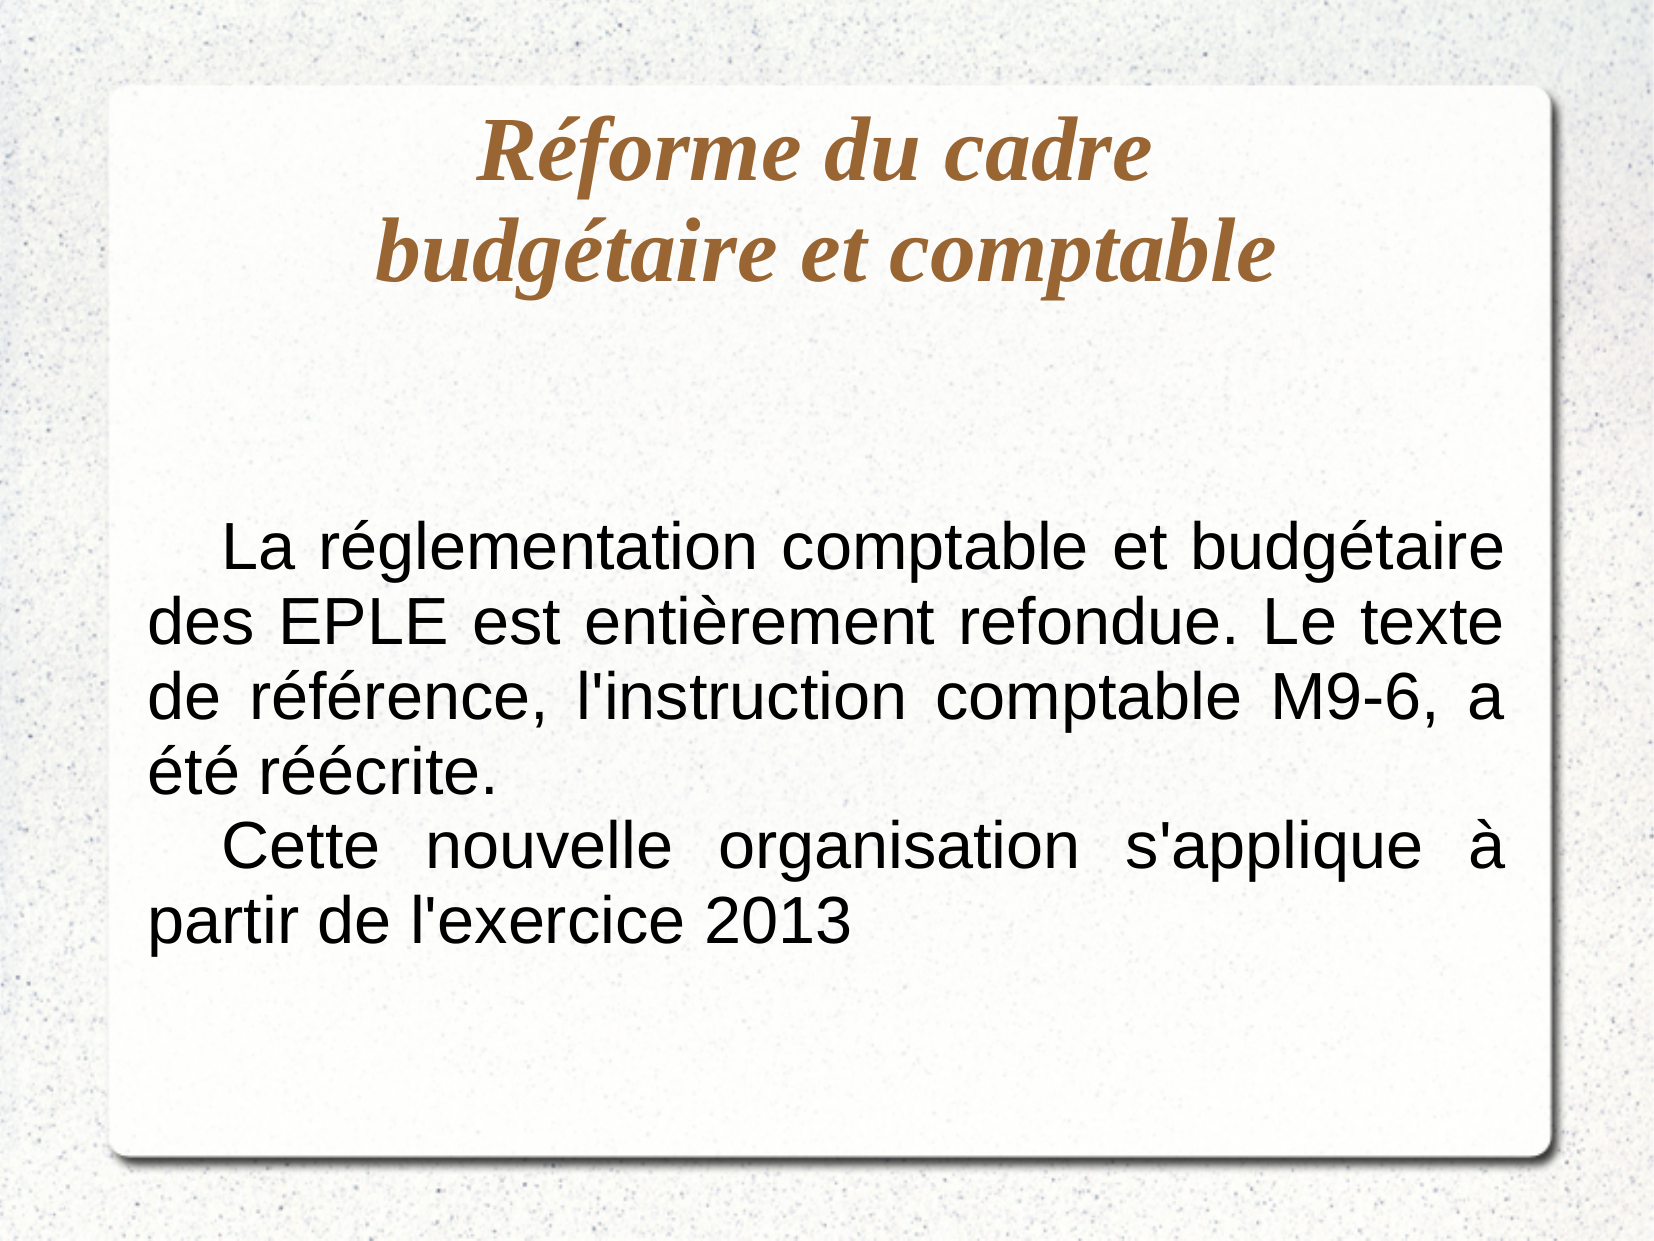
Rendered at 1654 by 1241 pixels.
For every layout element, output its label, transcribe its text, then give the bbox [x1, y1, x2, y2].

picture [0, 0, 1654, 1241]
subtitle La réglementation comptable et budgétaire des EPLE est entièrement refondue. Le texte de référence, l'instruction comptable M9-6, a été réécrite. Cette nouvelle organisation s'applique à partir de l'exercice 2013 [147, 336, 1506, 1056]
title Réforme du cadre budgétaire et comptable [118, 96, 1536, 304]
